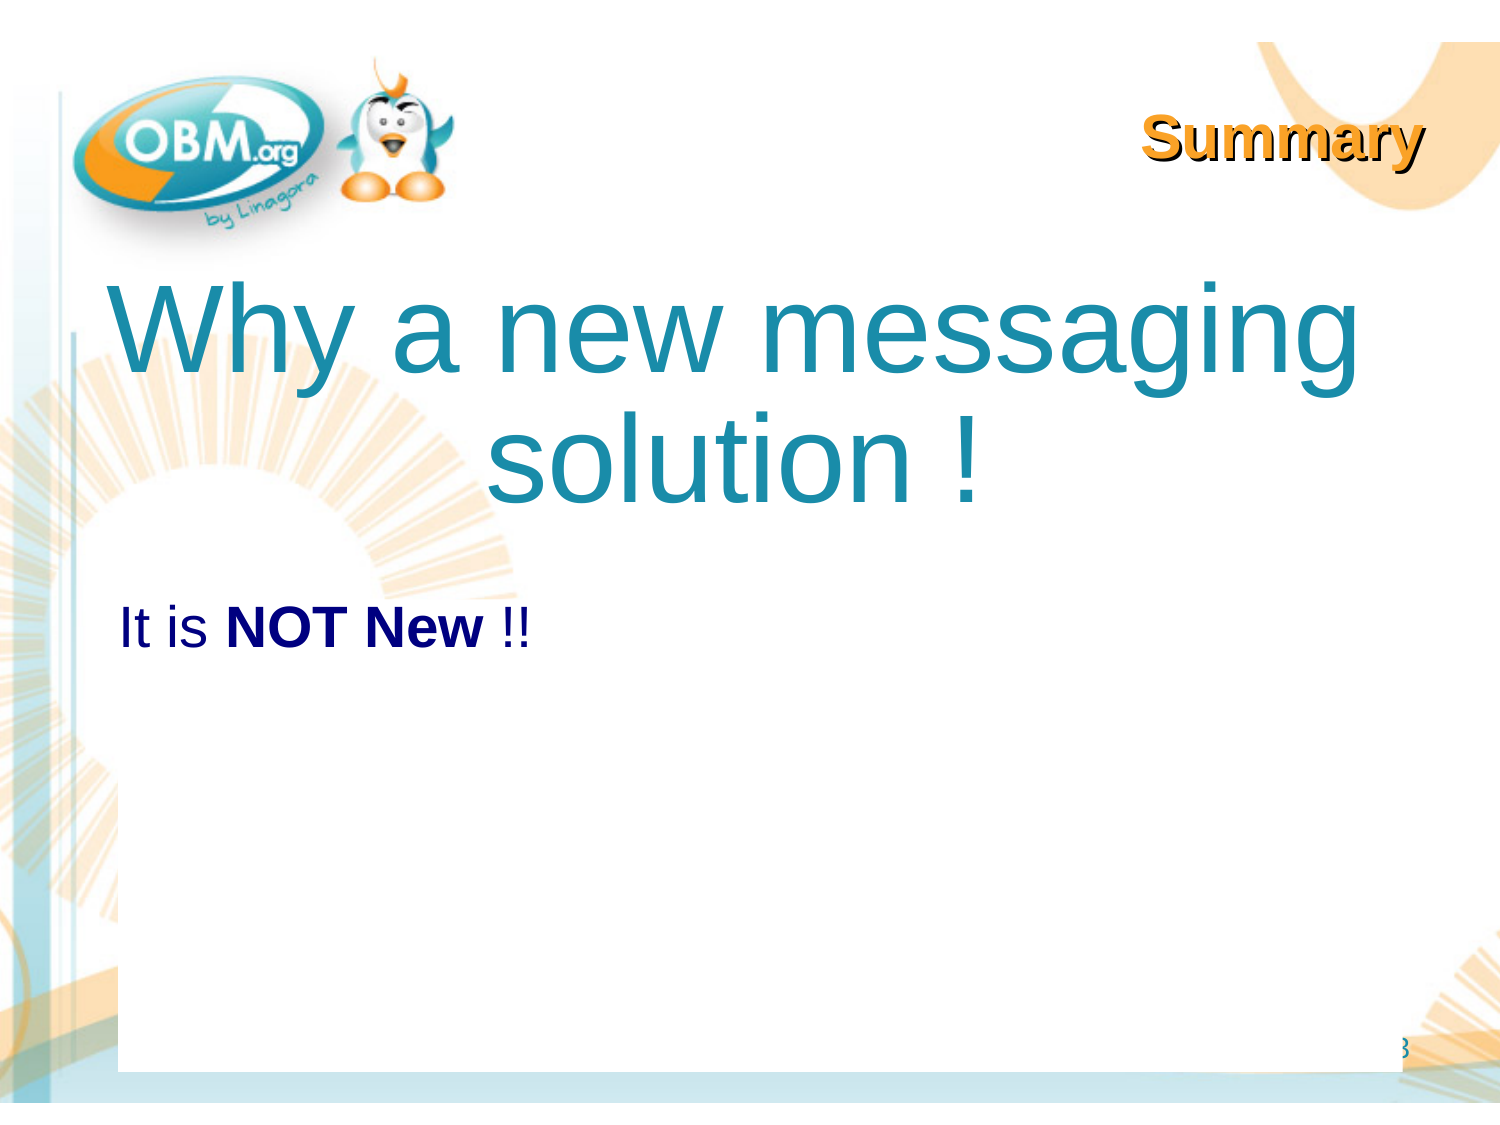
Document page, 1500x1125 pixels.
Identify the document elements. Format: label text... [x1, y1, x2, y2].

list It is NOT New !! [118, 599, 1403, 1072]
text_box Why a new messaging solution ! [91, 260, 1379, 546]
picture [0, 42, 1500, 1103]
title Summary [466, 21, 1426, 257]
